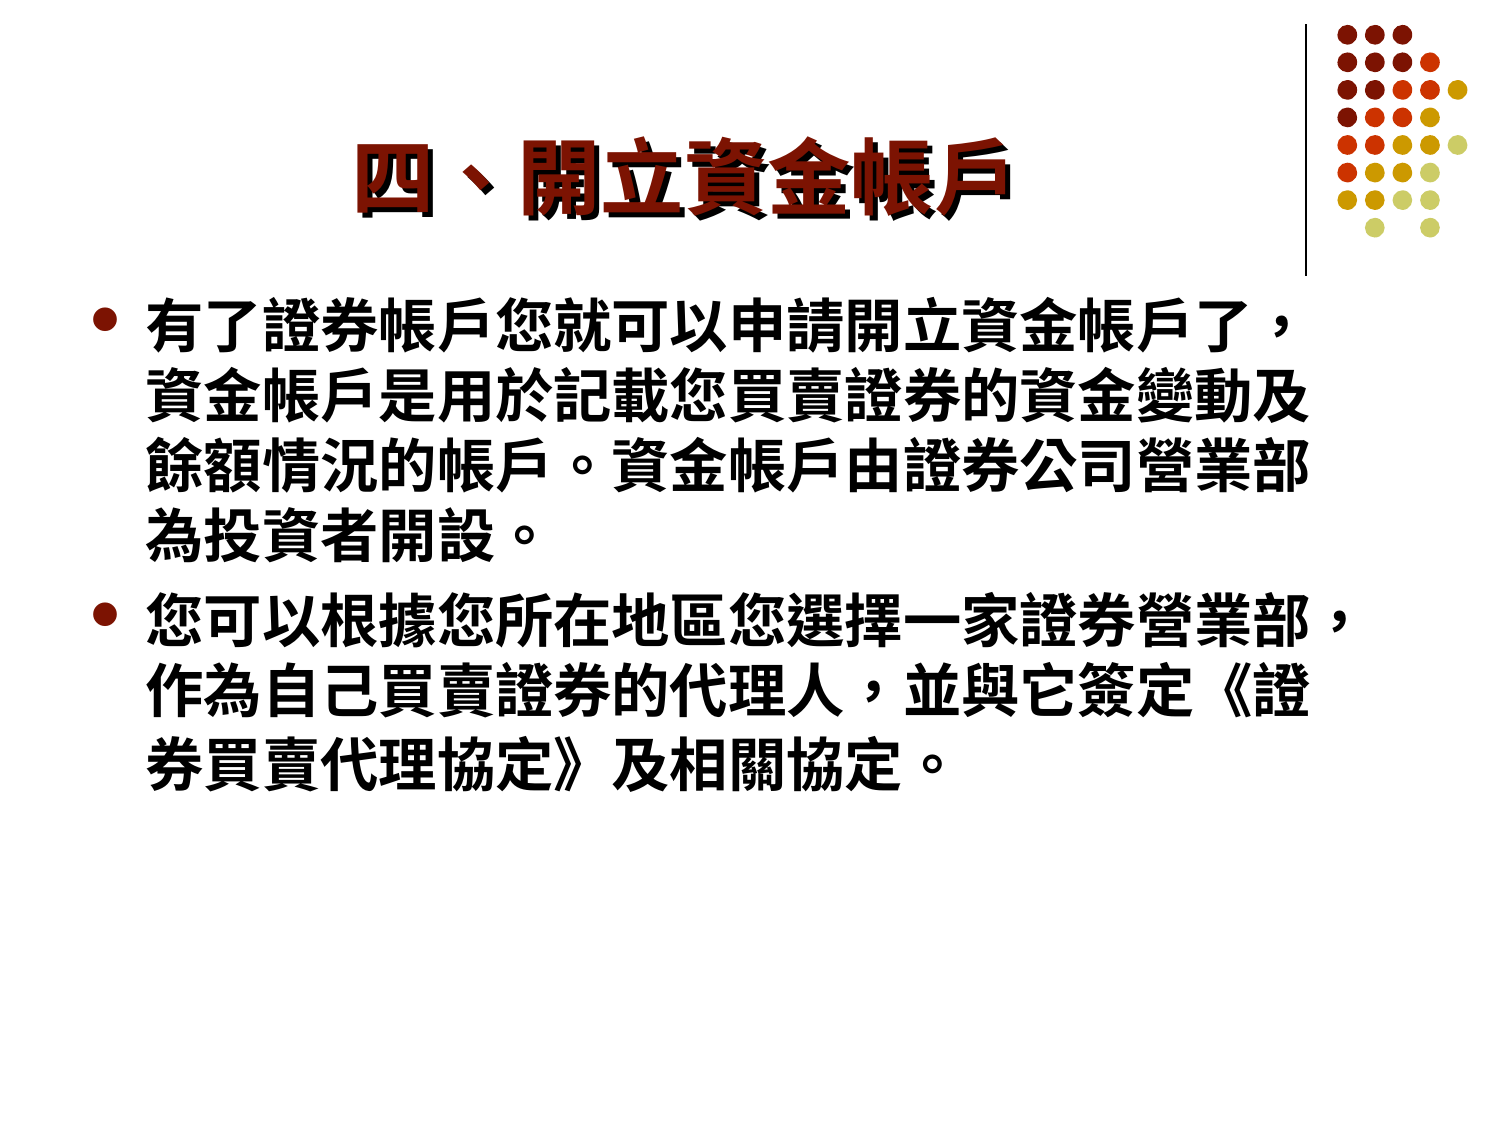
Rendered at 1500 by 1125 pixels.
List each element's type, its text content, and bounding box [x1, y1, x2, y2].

title 四、開立資金帳戶 [74, 20, 1313, 233]
list 有了證券帳戶您就可以申請開立資金帳戶了，資金帳戶是用於記載您買賣證券的資金變動及餘額情況的帳戶。資金帳戶由證券公司營業部為投資者開設。 您可以根據您所在地區您選擇一家證券營業部，作為自己買賣證券的代理人，並與它簽定《證券買賣代理協定》及相關協定。 [74, 282, 1341, 1006]
